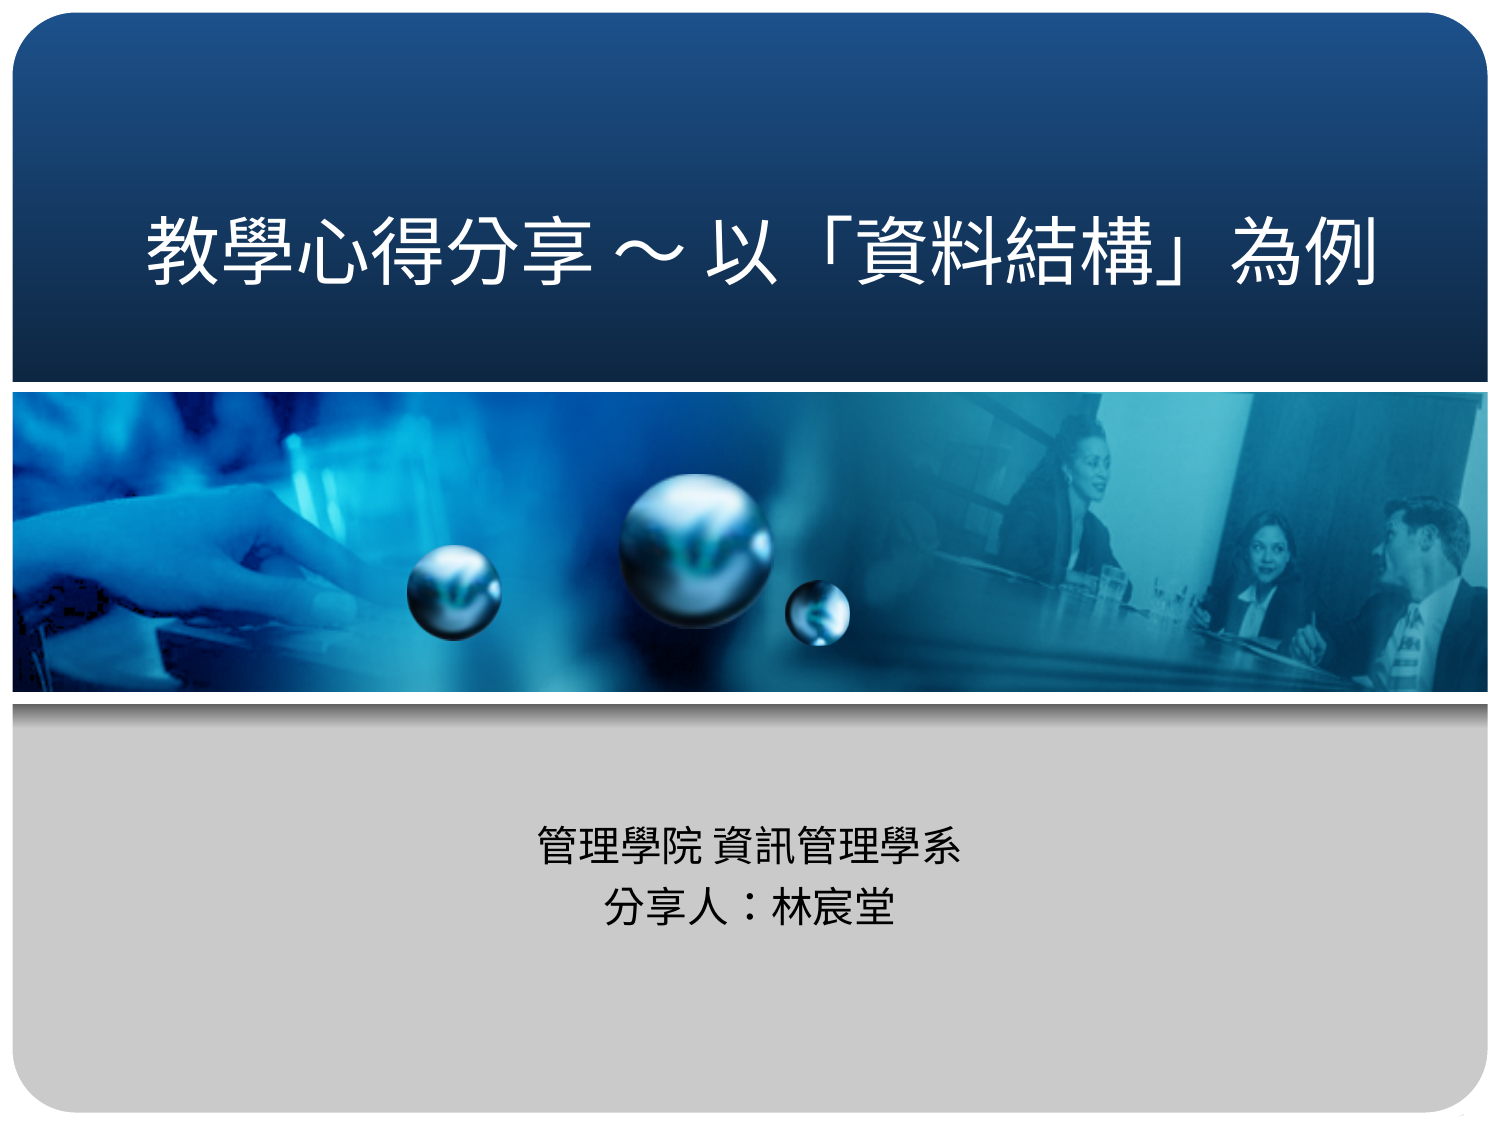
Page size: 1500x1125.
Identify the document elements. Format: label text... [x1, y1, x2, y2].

subtitle 管理學院 資訊管理學系 分享人：林宸堂 [225, 812, 1276, 953]
title 教學心得分享 ～ 以「資料結構」為例 [125, 162, 1401, 338]
